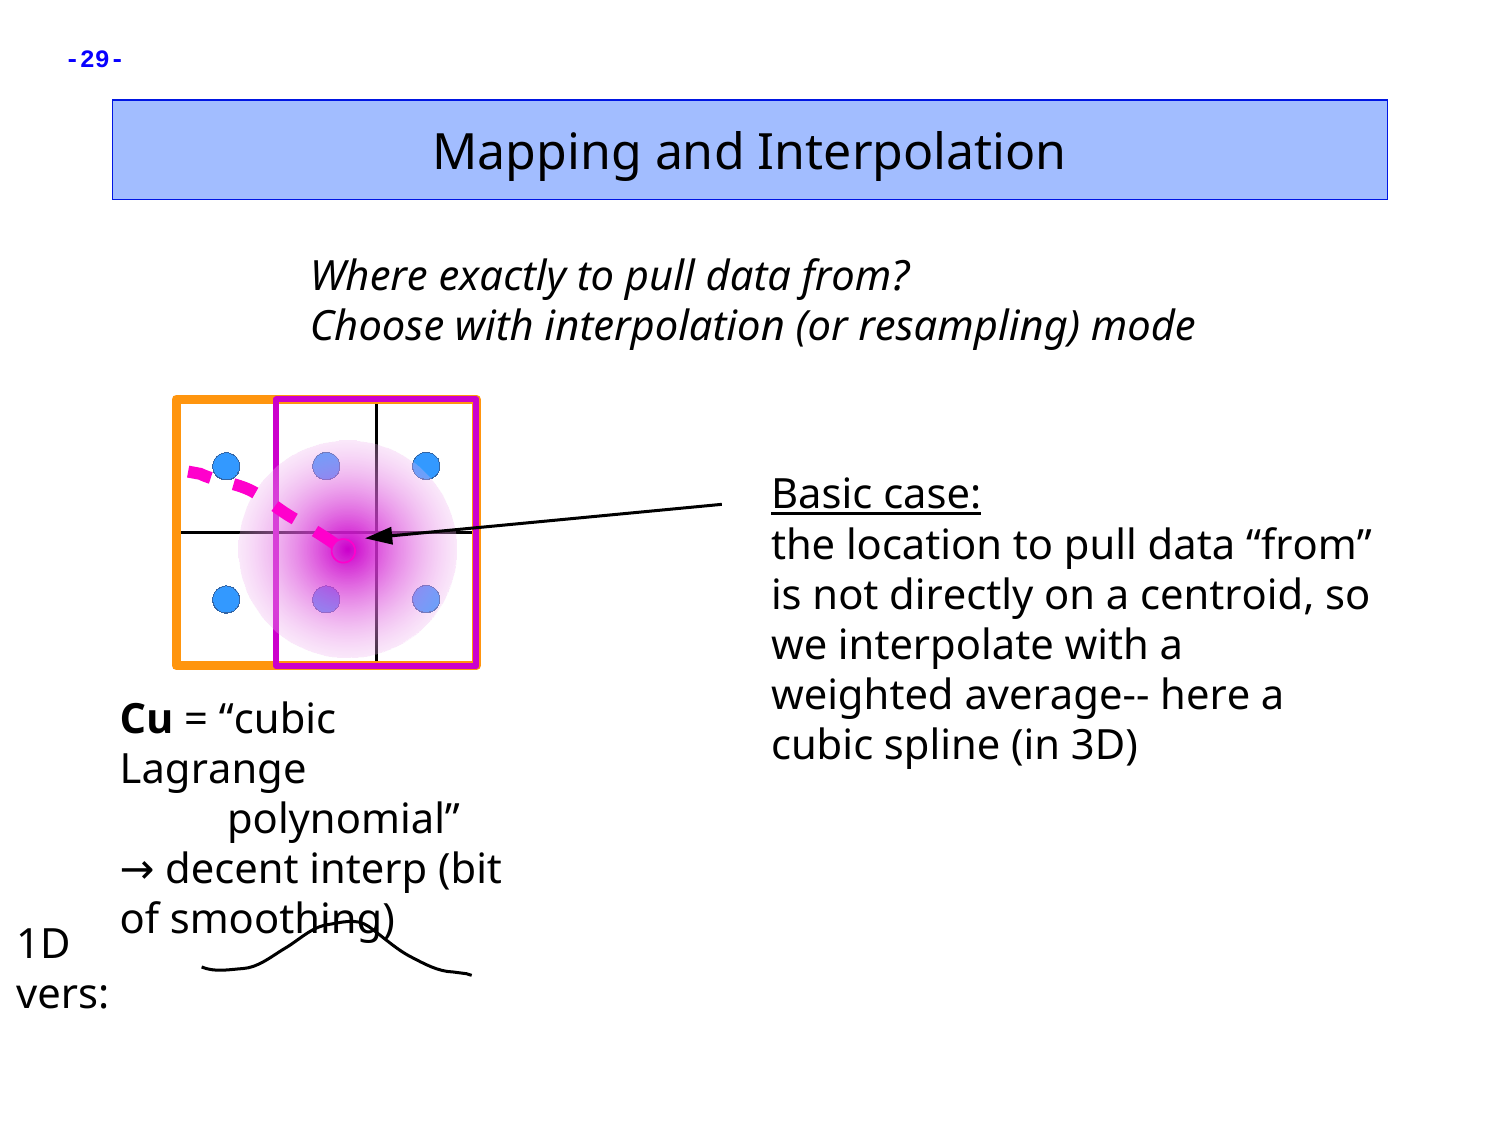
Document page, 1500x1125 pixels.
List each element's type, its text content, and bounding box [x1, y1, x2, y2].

text_box Basic case: the location to pull data “from” is not directly on a centroid, so we interpolate with a weighted average-- here a cubic spline (in 3D) [754, 458, 1391, 777]
text_box Mapping and Interpolation [112, 99, 1388, 200]
text_box [212, 585, 240, 614]
text_box [212, 452, 240, 480]
text_box Where exactly to pull data from? Choose with interpolation (or resampling) mode [292, 238, 1245, 360]
text_box 1D vers: [0, 907, 191, 976]
text_box [238, 440, 457, 658]
text_box Cu = “cubic Lagrange polynomial” → decent interp (bit of smoothing) [101, 681, 551, 903]
